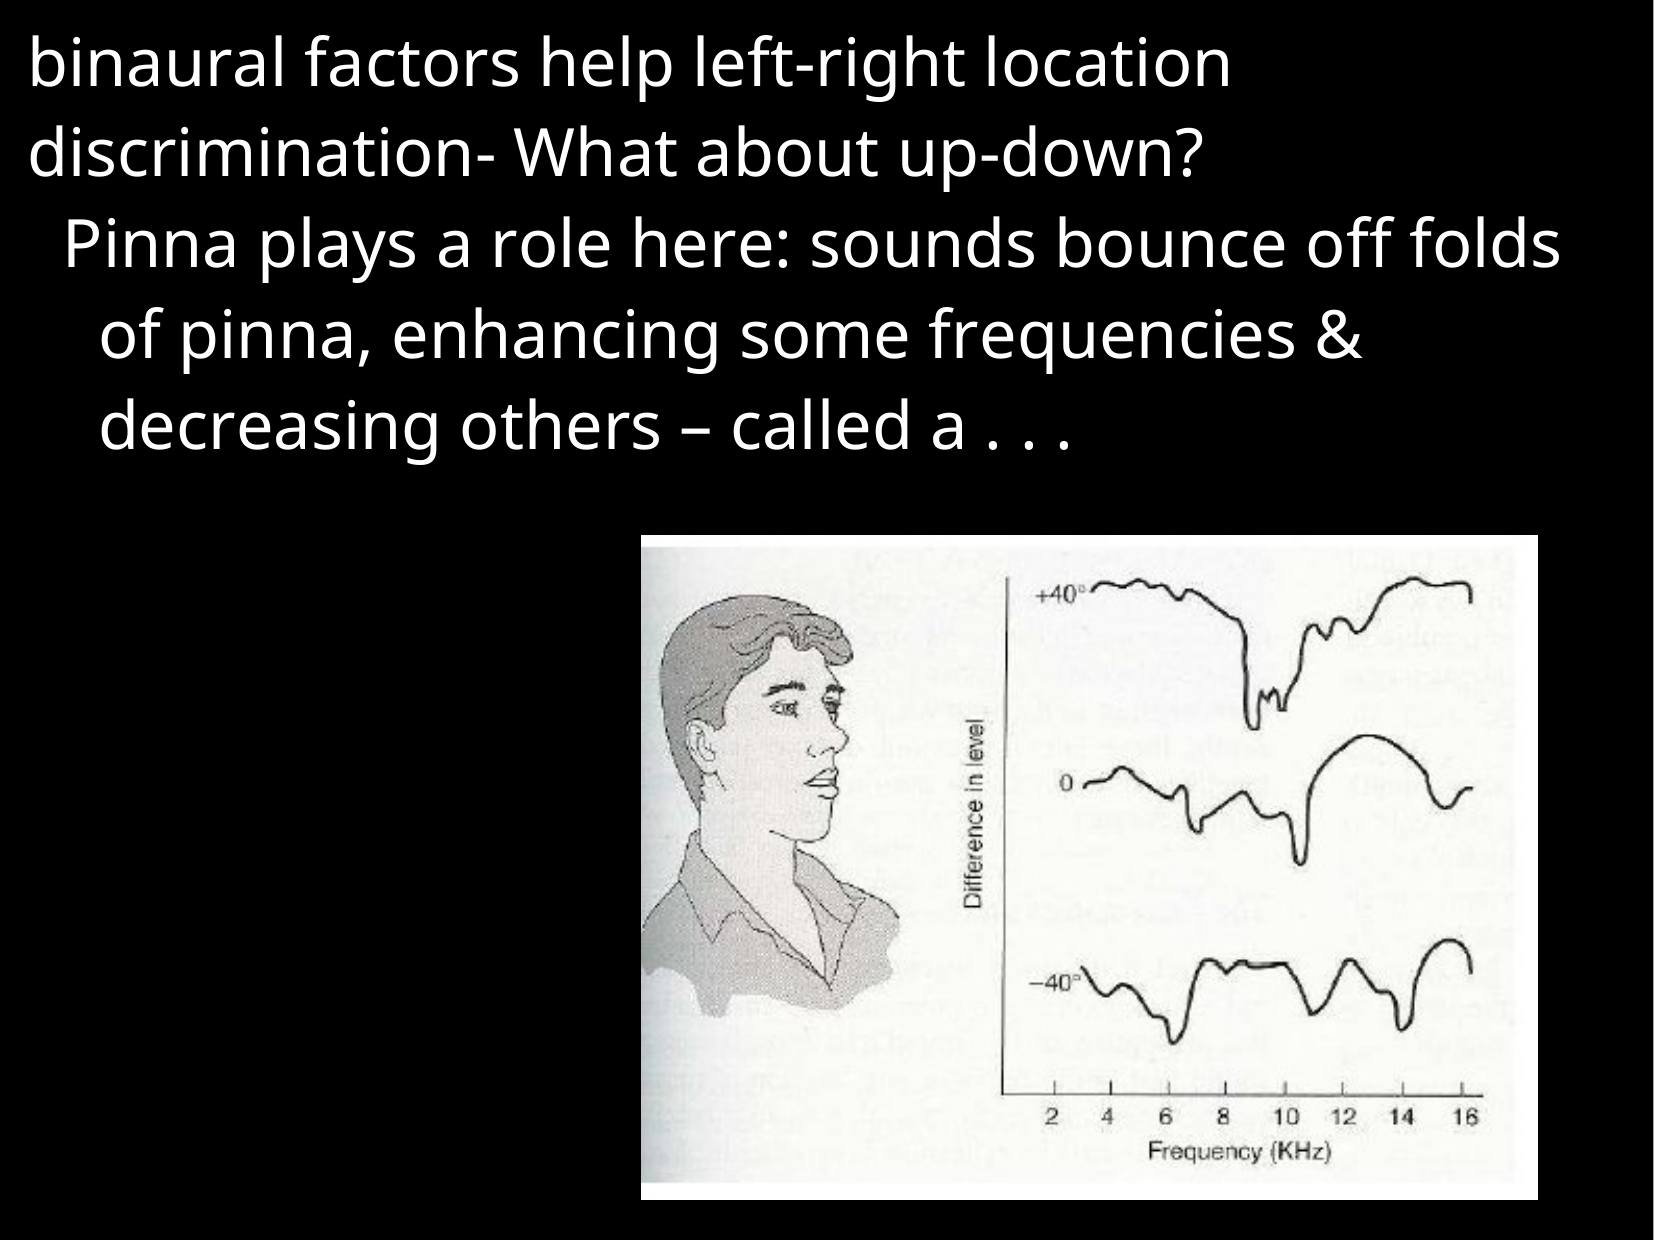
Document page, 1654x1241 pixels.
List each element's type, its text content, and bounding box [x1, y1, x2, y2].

picture [641, 535, 1538, 1201]
text_box binaural factors help left-right location discrimination- What about up-down? Pinna plays a role here: sounds bounce off folds of pinna, enhancing some frequencies & decreasing others – called a . . . [12, 7, 1654, 638]
